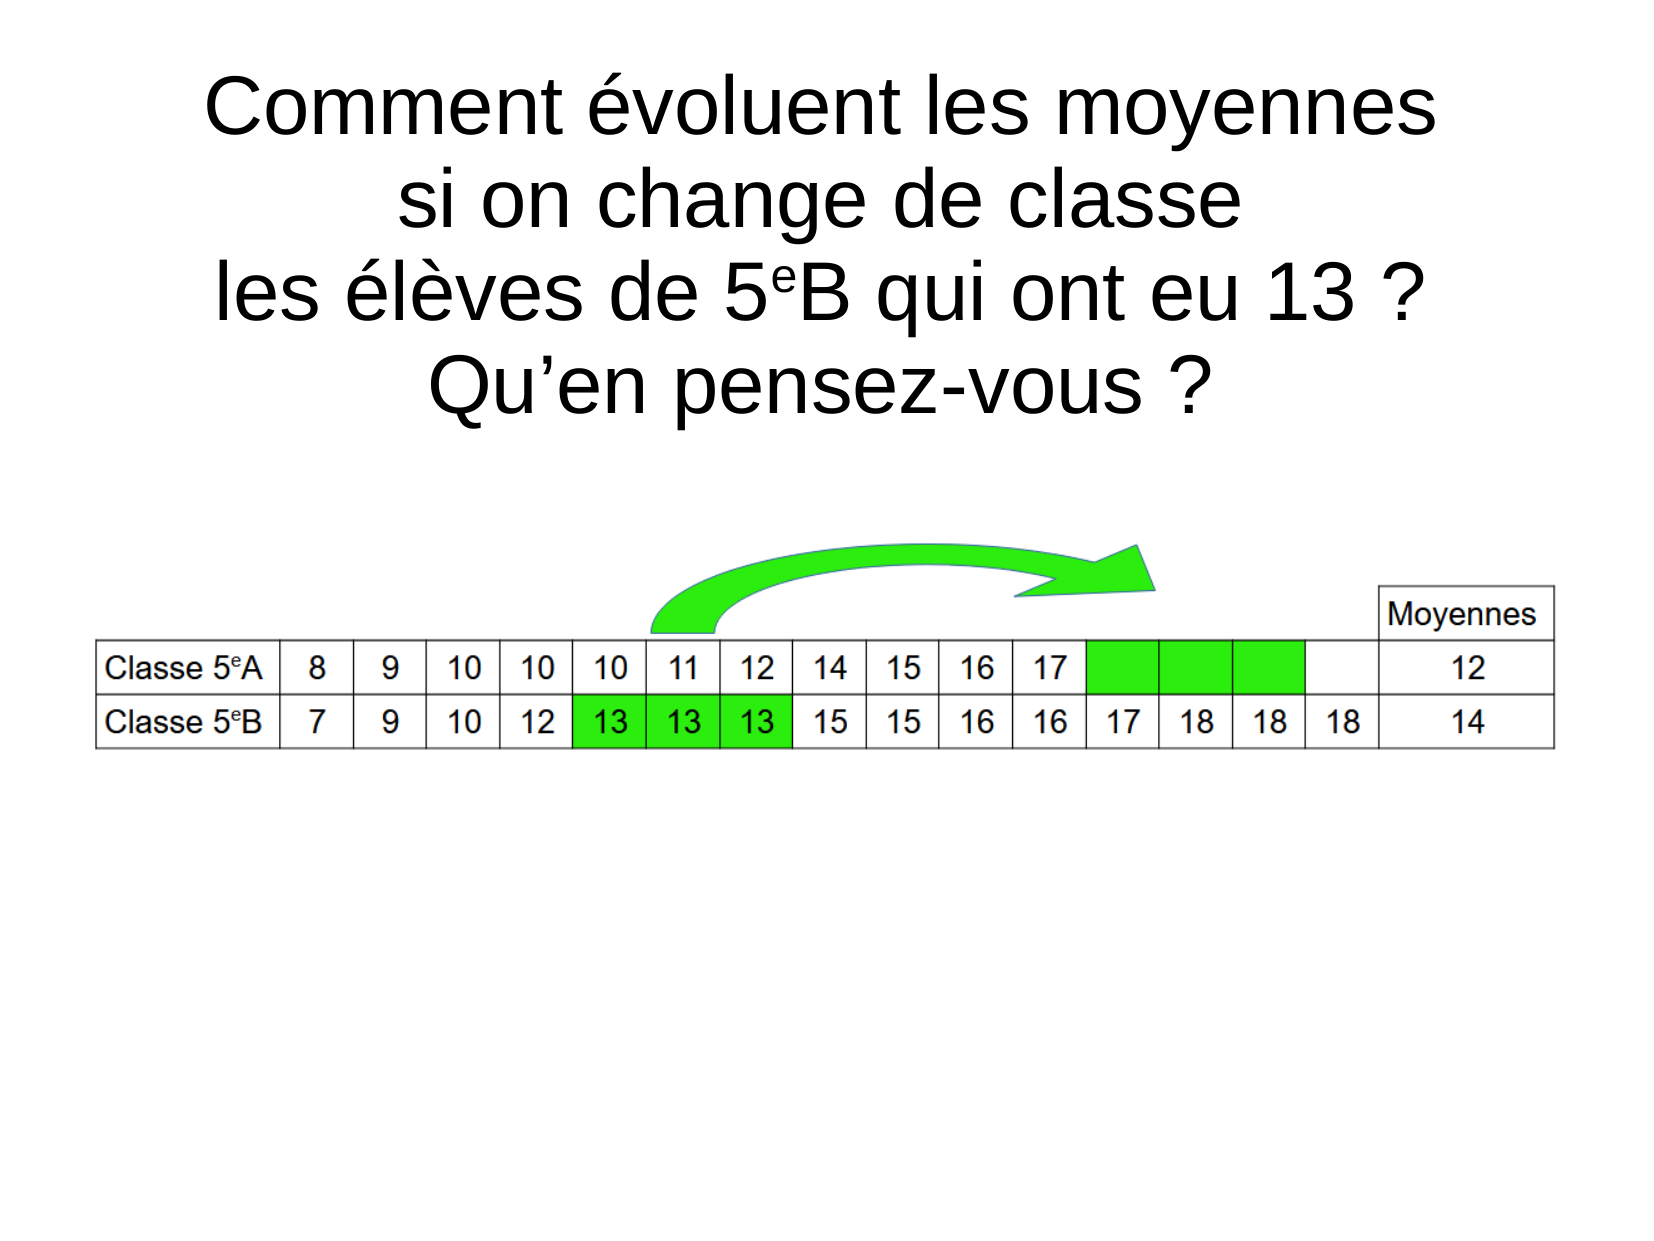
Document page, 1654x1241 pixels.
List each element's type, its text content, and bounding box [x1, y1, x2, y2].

title Comment évoluent les moyennes si on change de classe les élèves de 5eB qui ont eu 13 ? Qu’en pensez-vous ? [76, 59, 1565, 432]
picture [88, 531, 1566, 766]
